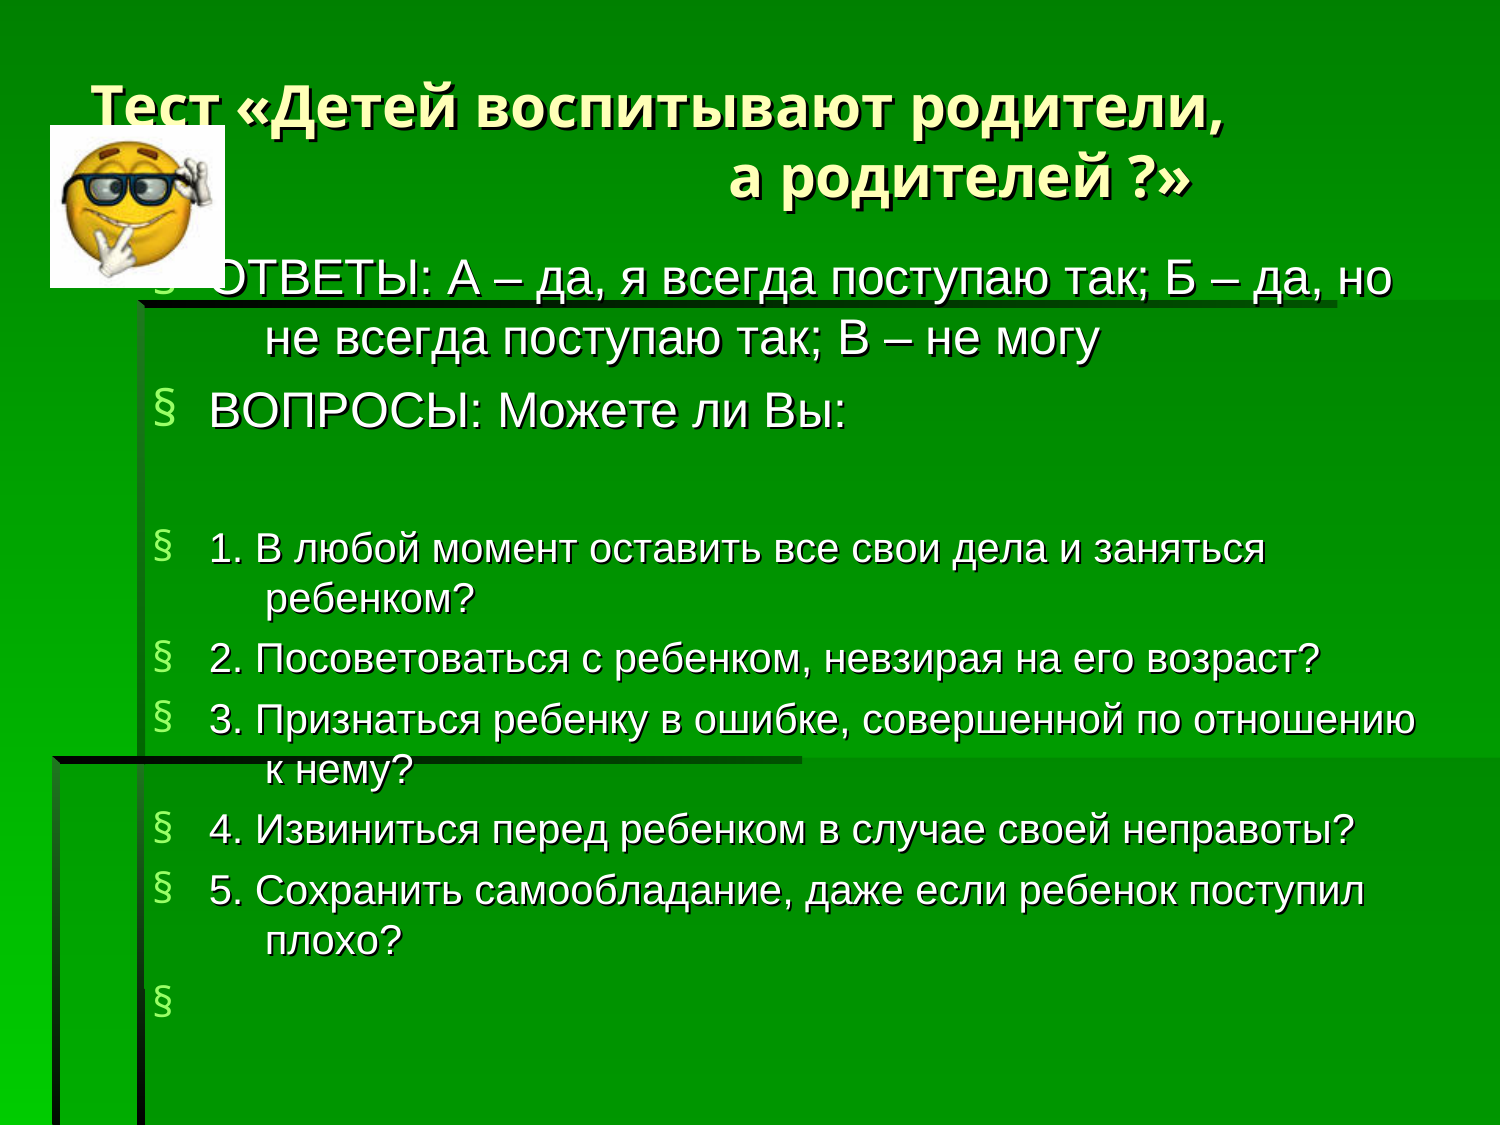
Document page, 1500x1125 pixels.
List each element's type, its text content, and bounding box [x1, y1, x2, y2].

title Тест «Детей воспитывают родители, а родителей ?» [75, 40, 1451, 237]
picture [50, 125, 226, 288]
list ОТВЕТЫ: А – да, я всегда поступаю так; Б – да, но не всегда поступаю так; В – не могу ВОПРОСЫ: Можете ли Вы: 1. В любой момент оставить все свои дела и заняться ребенком? 2. Посоветоваться с ребенком, невзирая на его возраст? 3. Признаться ребенку в ошибке, совершенной по отношению к нему? 4. Извиниться перед ребенком в случае своей неправоты? 5. Сохранить самообладание, даже если ребенок поступил плохо? [137, 237, 1452, 1001]
